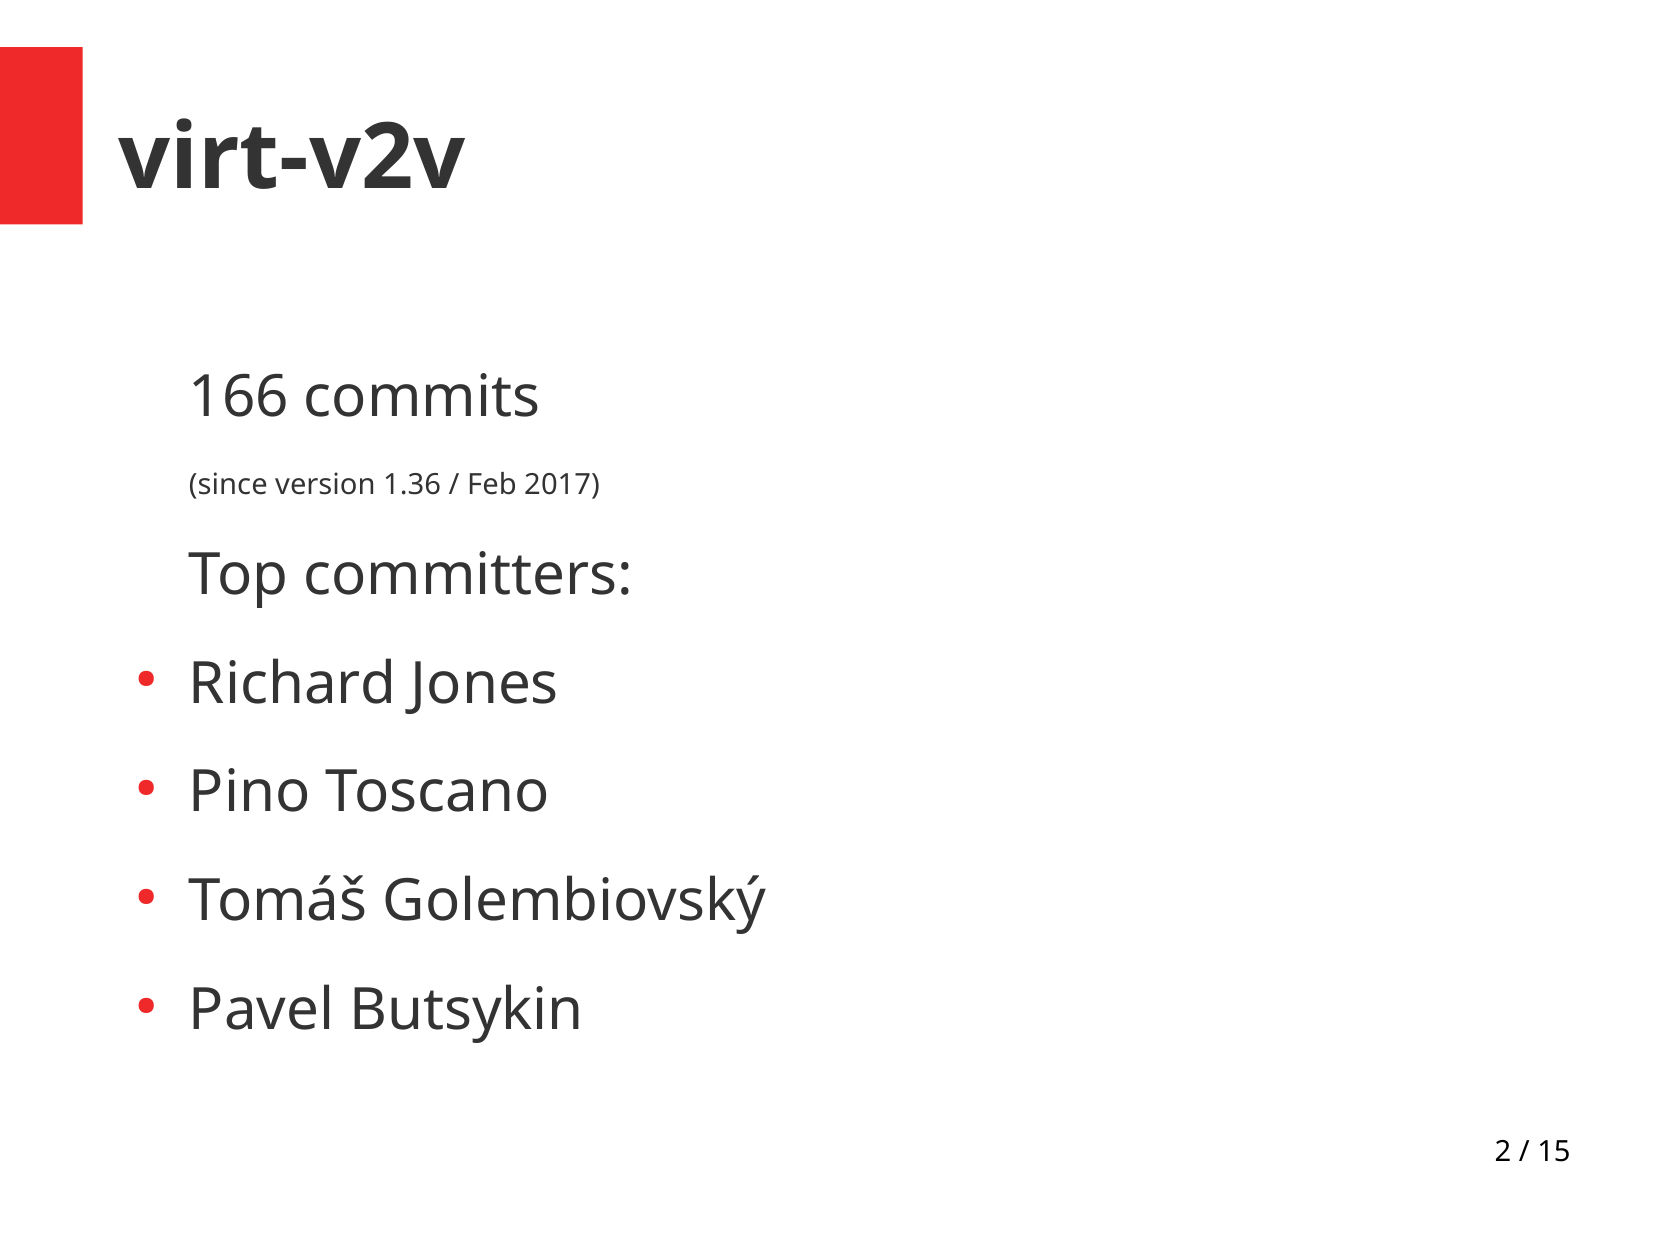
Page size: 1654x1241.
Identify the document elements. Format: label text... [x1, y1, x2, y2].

title virt-v2v [118, 49, 1571, 257]
list 166 commits (since version 1.36 / Feb 2017) Top committers: Richard Jones Pino Toscano Tomáš Golembiovský Pavel Butsykin [118, 354, 1536, 1074]
